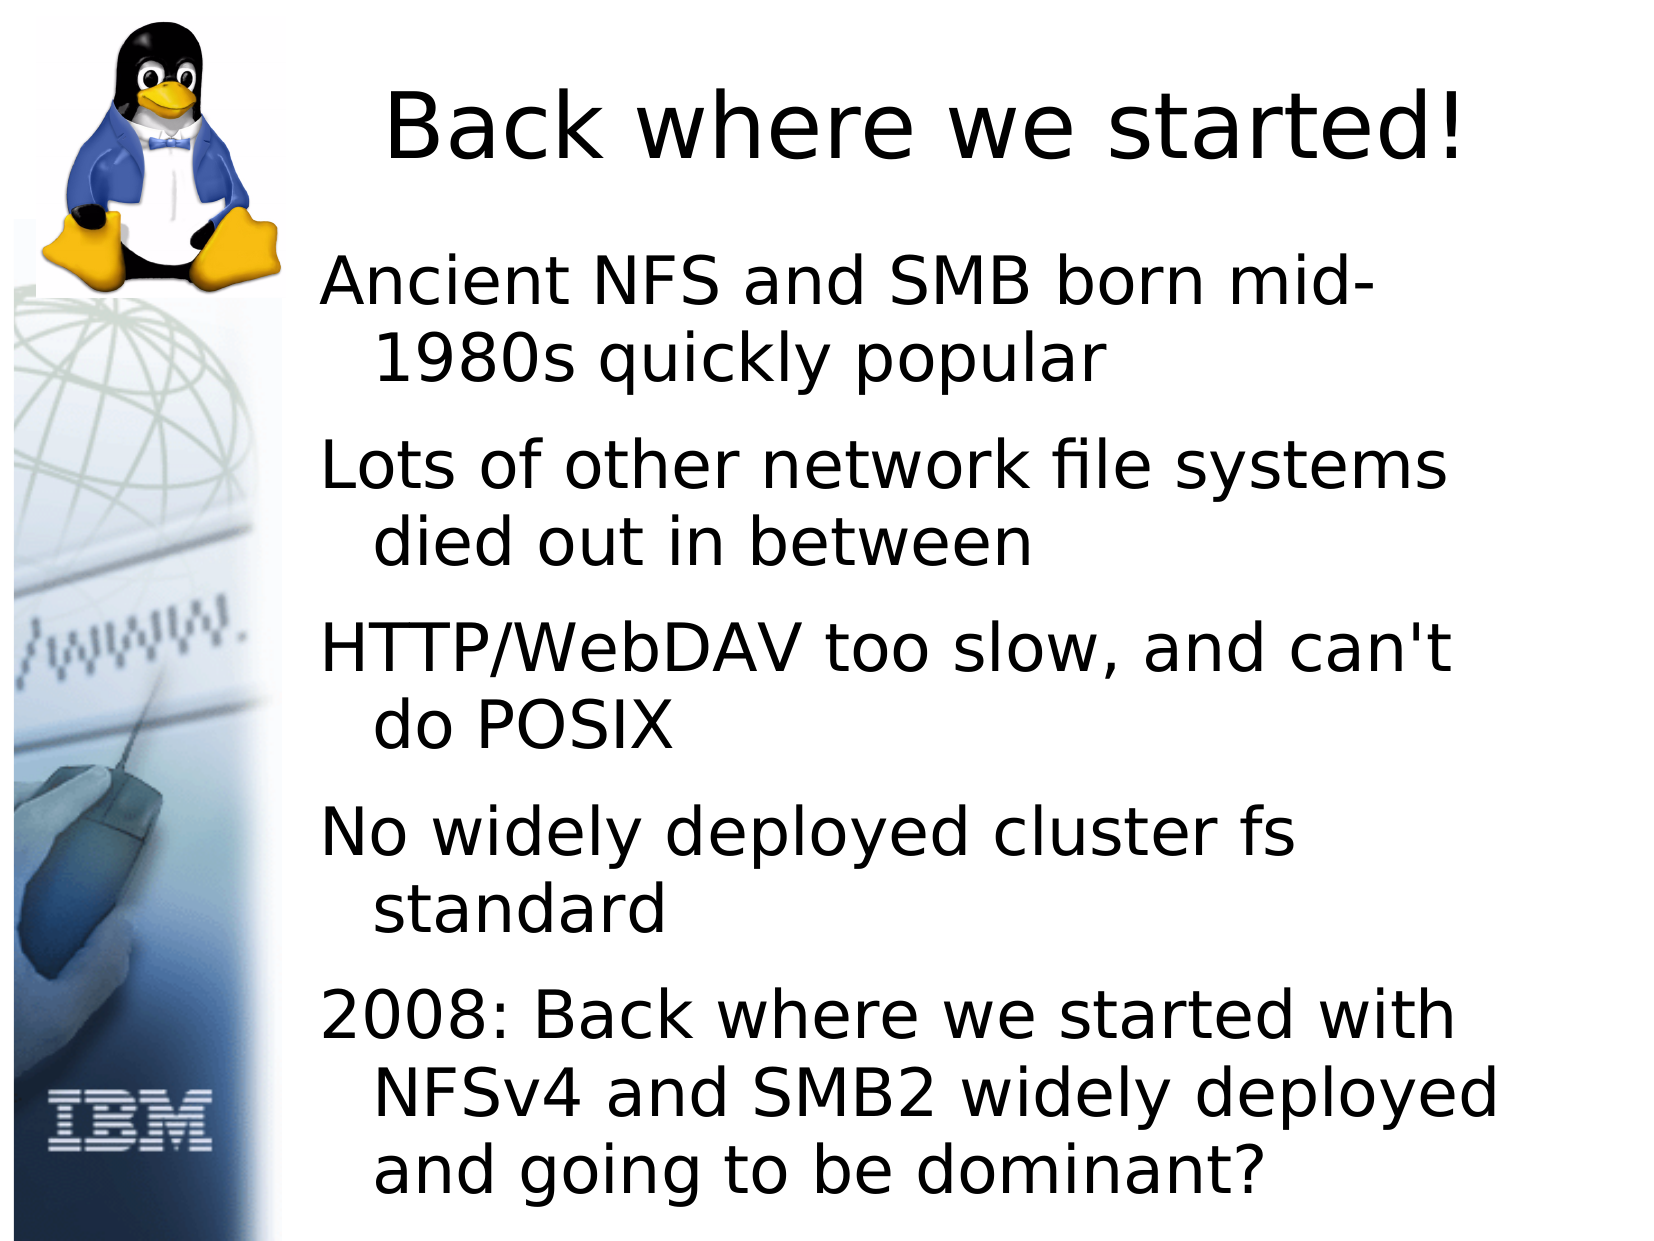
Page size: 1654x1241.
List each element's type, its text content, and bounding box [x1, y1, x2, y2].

list Ancient NFS and SMB born mid-1980s quickly popular Lots of other network file systems died out in between HTTP/WebDAV too slow, and can't do POSIX No widely deployed cluster fs standard 2008: Back where we started with NFSv4 and SMB2 widely deployed and going to be dominant? [301, 243, 1520, 1209]
title Back where we started! [299, 42, 1526, 211]
